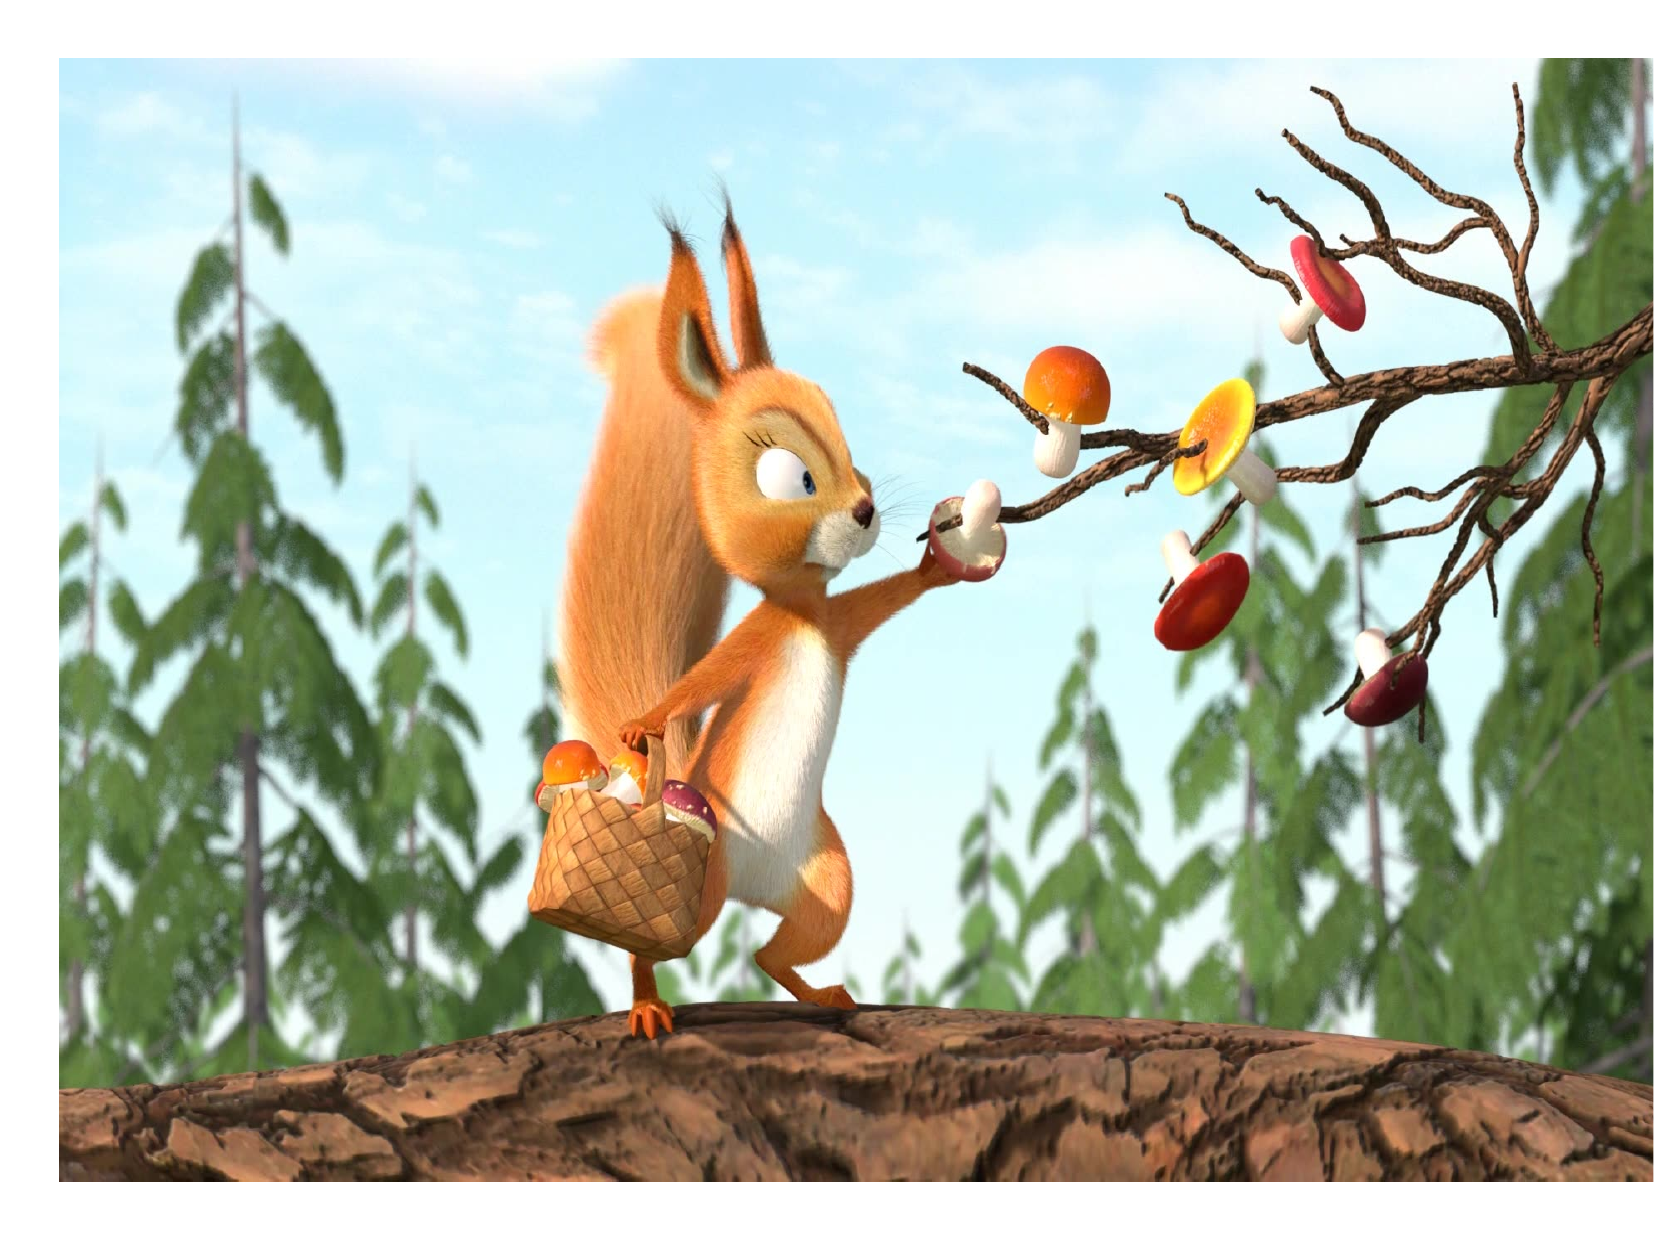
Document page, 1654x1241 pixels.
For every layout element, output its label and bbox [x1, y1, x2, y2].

picture [59, 58, 1654, 1182]
